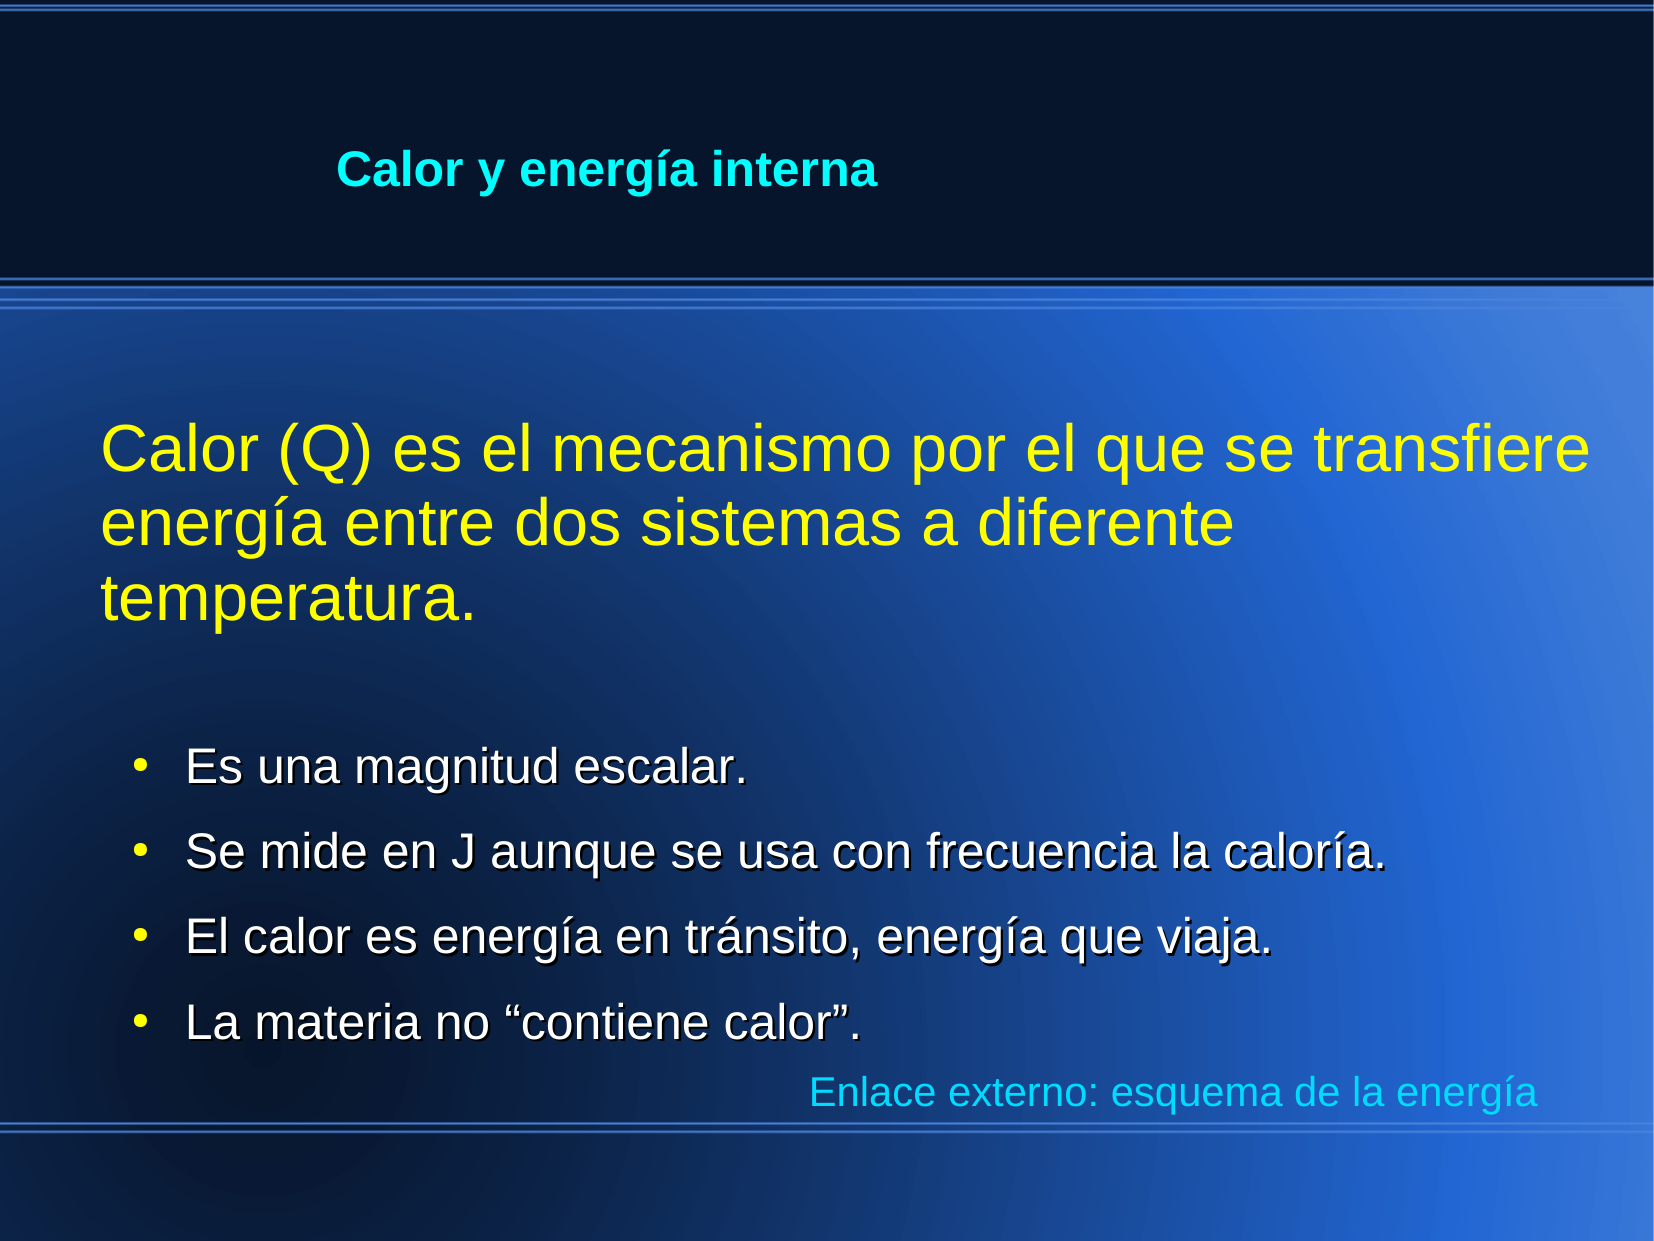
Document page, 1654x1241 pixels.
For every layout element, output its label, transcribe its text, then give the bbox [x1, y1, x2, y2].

list Enlace externo: esquema de la energía [738, 1068, 1595, 1182]
picture [0, 0, 1654, 1241]
list Calor (Q) es el mecanismo por el que se transfiere energía entre dos sistemas a diferente temperatura. [29, 306, 1595, 635]
title Calor y energía interna [32, 118, 1182, 220]
text_box Es una magnitud escalar. Se mide en J aunque se usa con frecuencia la caloría. El calor es energía en tránsito, energía que viaja. La materia no “contiene calor”. [113, 738, 1595, 1050]
